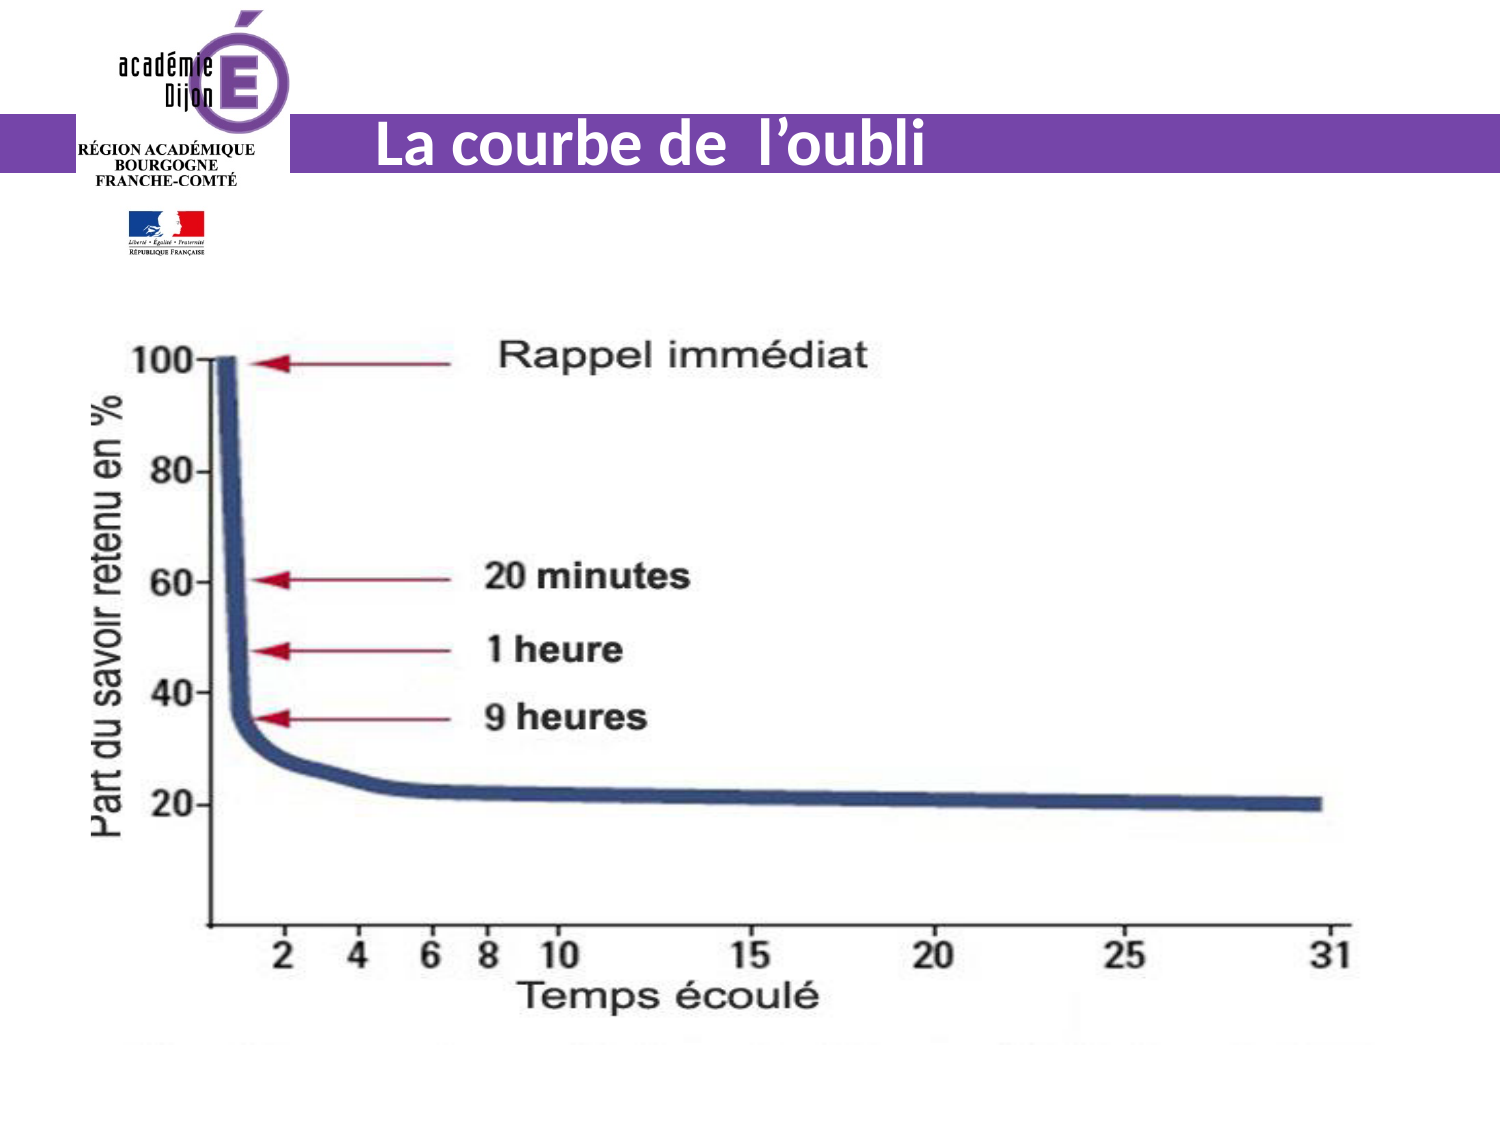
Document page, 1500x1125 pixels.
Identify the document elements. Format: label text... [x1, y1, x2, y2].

title La courbe de l’oubli [360, 45, 1426, 233]
picture [90, 316, 1393, 1045]
